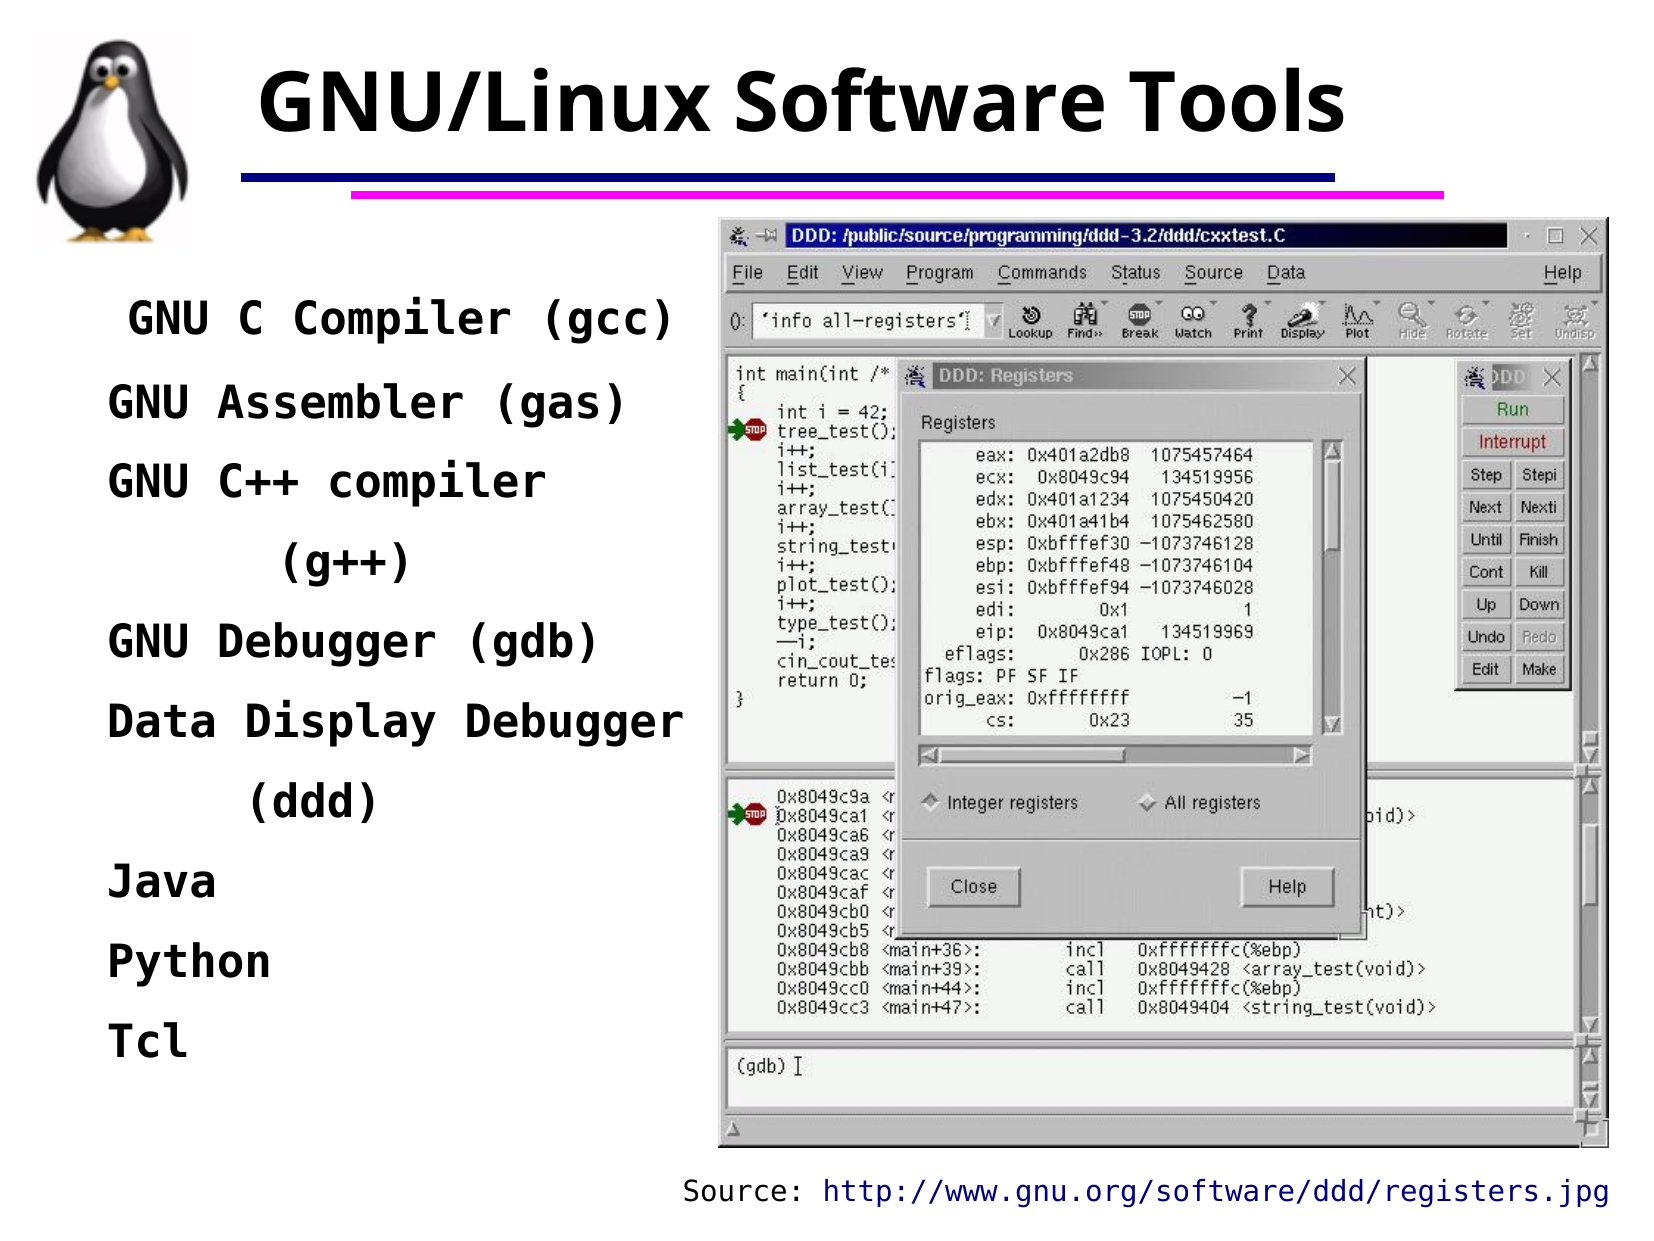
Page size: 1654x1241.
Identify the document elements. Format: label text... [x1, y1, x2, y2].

picture [31, 31, 197, 255]
text_box GNU/Linux Software Tools [256, 42, 1586, 150]
text_box GNU C Compiler (gcc) GNU Assembler (gas) GNU C++ compiler (g++) GNU Debugger (gdb) Data Display Debugger (ddd) Java Python Tcl [51, 280, 713, 1064]
text_box Source: http://www.gnu.org/software/ddd/registers.jpg [682, 1174, 1612, 1241]
picture [718, 217, 1609, 1148]
